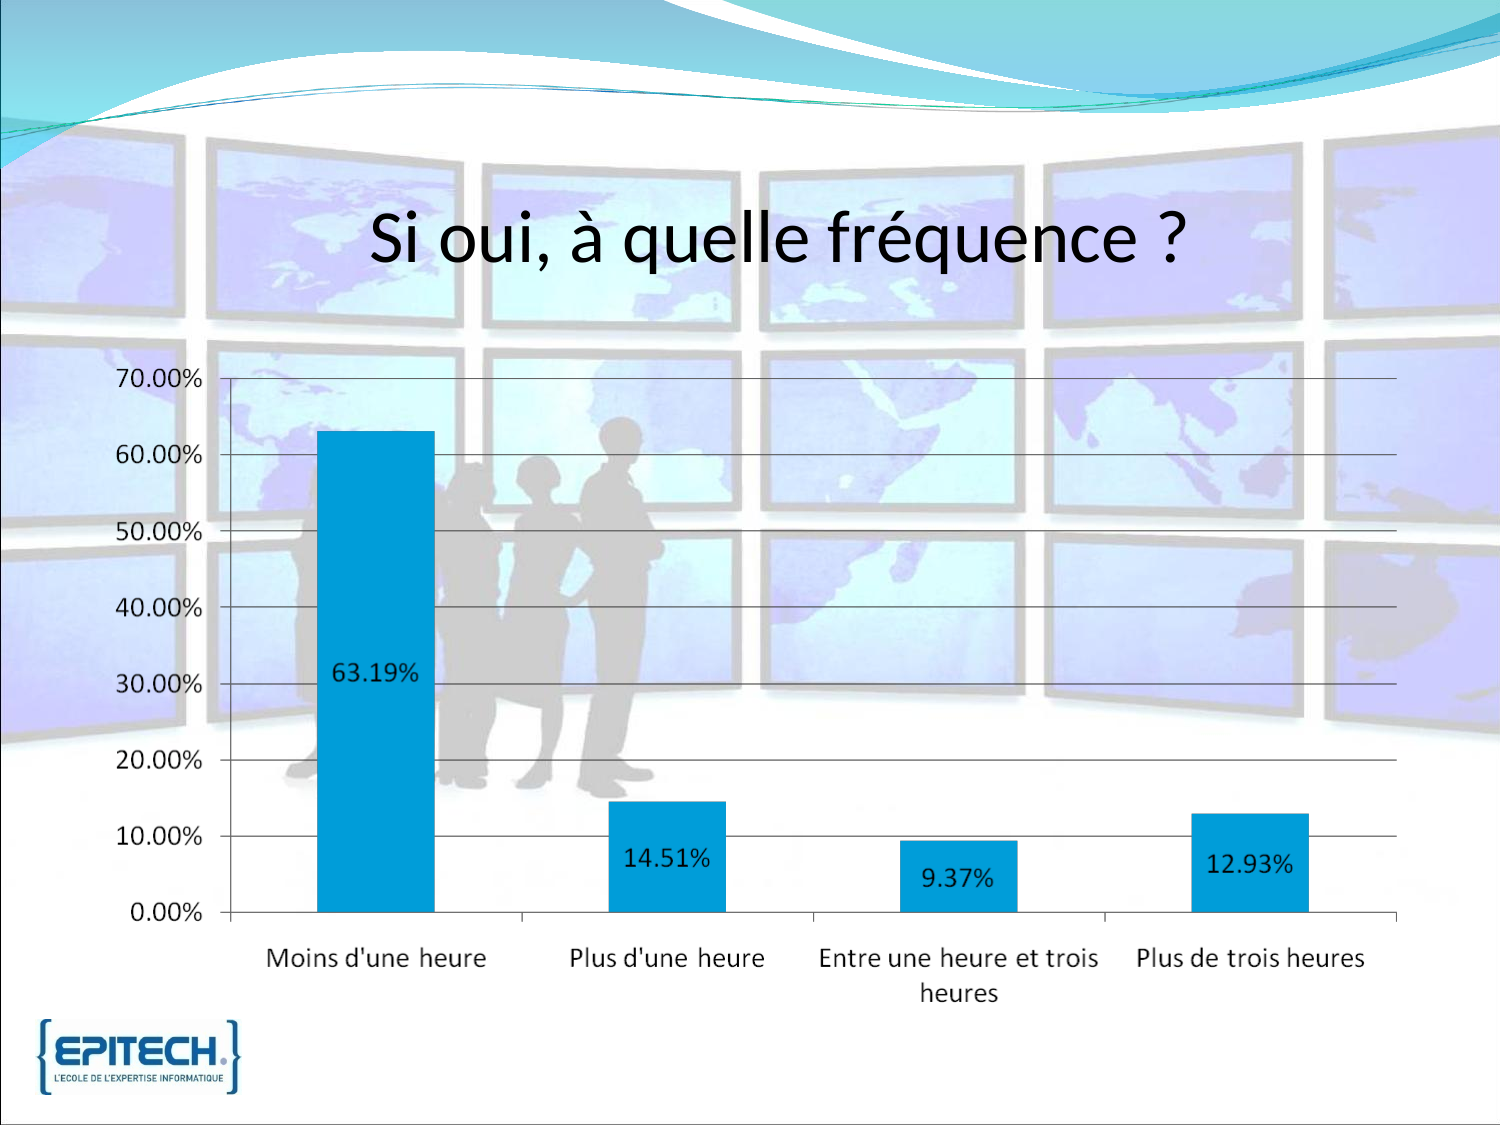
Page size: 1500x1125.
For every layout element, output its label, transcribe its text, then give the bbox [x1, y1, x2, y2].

title Si oui, à quelle fréquence ? [105, 0, 1456, 282]
picture [0, 0, 1500, 1125]
